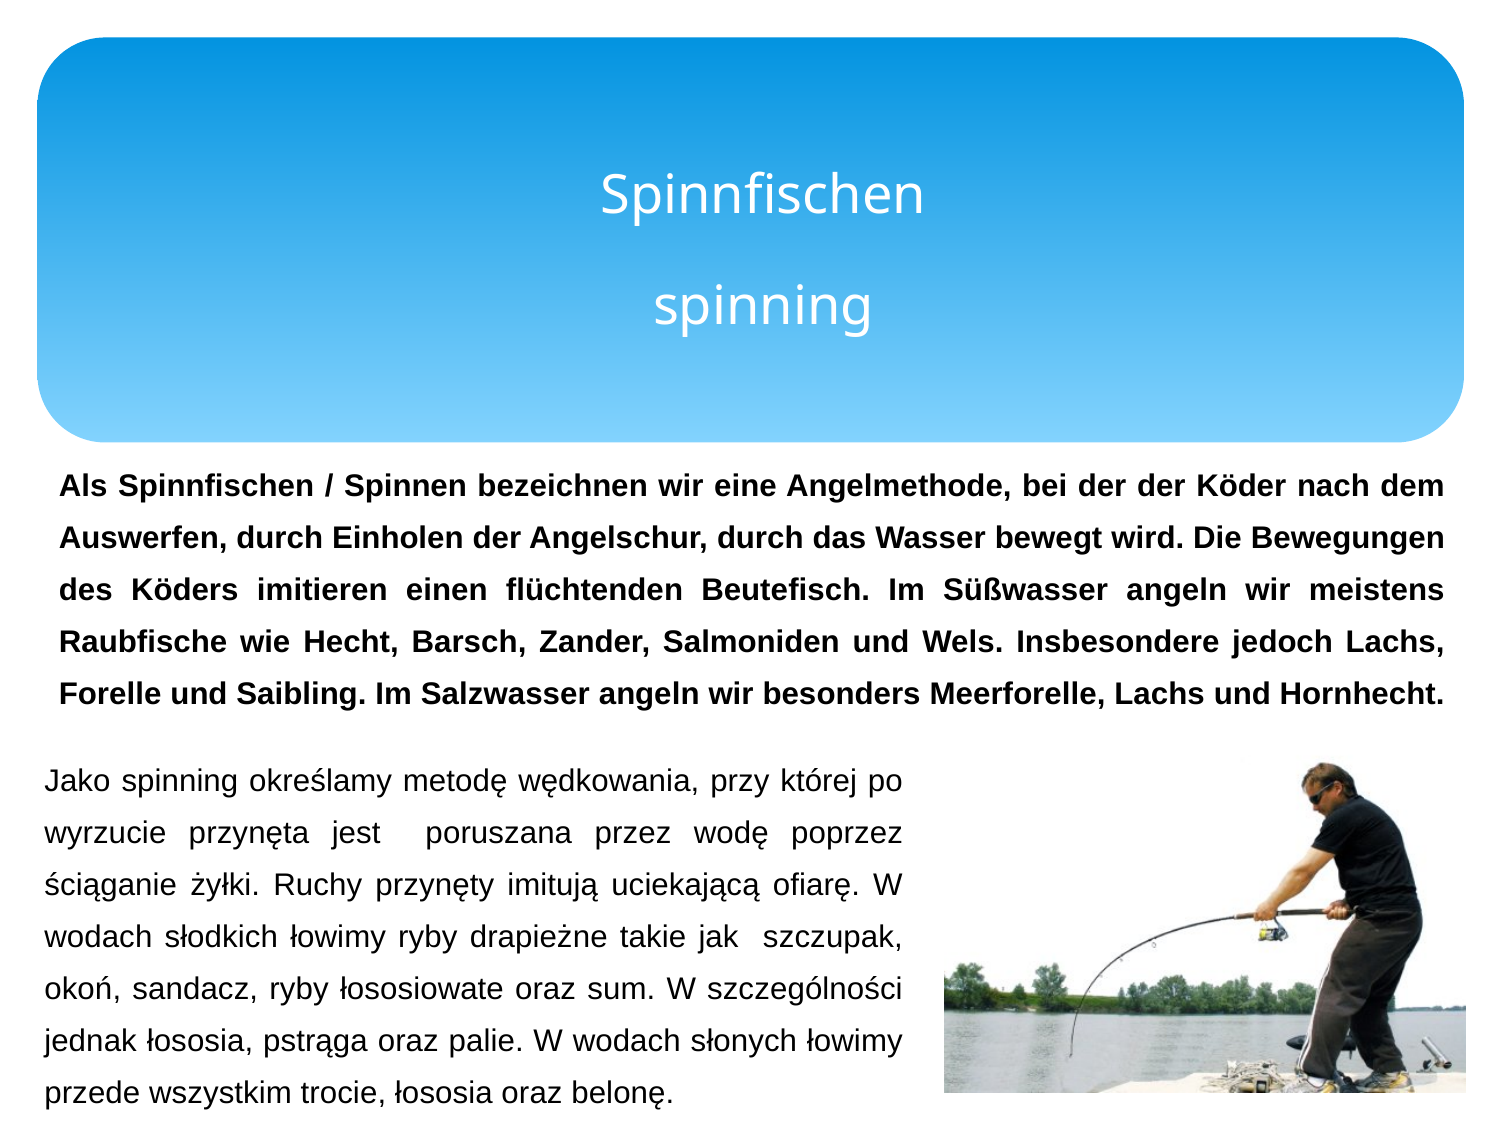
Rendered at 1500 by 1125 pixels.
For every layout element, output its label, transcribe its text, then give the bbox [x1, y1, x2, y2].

text_box Jako spinning określamy metodę wędkowania, przy której po wyrzucie przynęta jest poruszana przez wodę poprzez ściąganie żyłki. Ruchy przynęty imitują uciekającą ofiarę. W wodach słodkich łowimy ryby drapieżne takie jak szczupak, okoń, sandacz, ryby łososiowate oraz sum. W szczególności jednak łososia, pstrąga oraz palie. W wodach słonych łowimy przede wszystkim trocie, łososia oraz belonę. [29, 738, 945, 1101]
picture [944, 738, 1466, 1093]
subtitle Als Spinnfischen / Spinnen bezeichnen wir eine Angelmethode, bei der der Köder nach dem Auswerfen, durch Einholen der Angelschur, durch das Wasser bewegt wird. Die Bewegungen des Köders imitieren einen flüchtenden Beutefisch. Im Süßwasser angeln wir meistens Raubfische wie Hecht, Barsch, Zander, Salmoniden und Wels. Insbesondere jedoch Lachs, Forelle und Saibling. Im Salzwasser angeln wir besonders Meerforelle, Lachs und Hornhecht. [59, 446, 1447, 738]
title Spinnfischen spinning [88, 134, 1439, 325]
